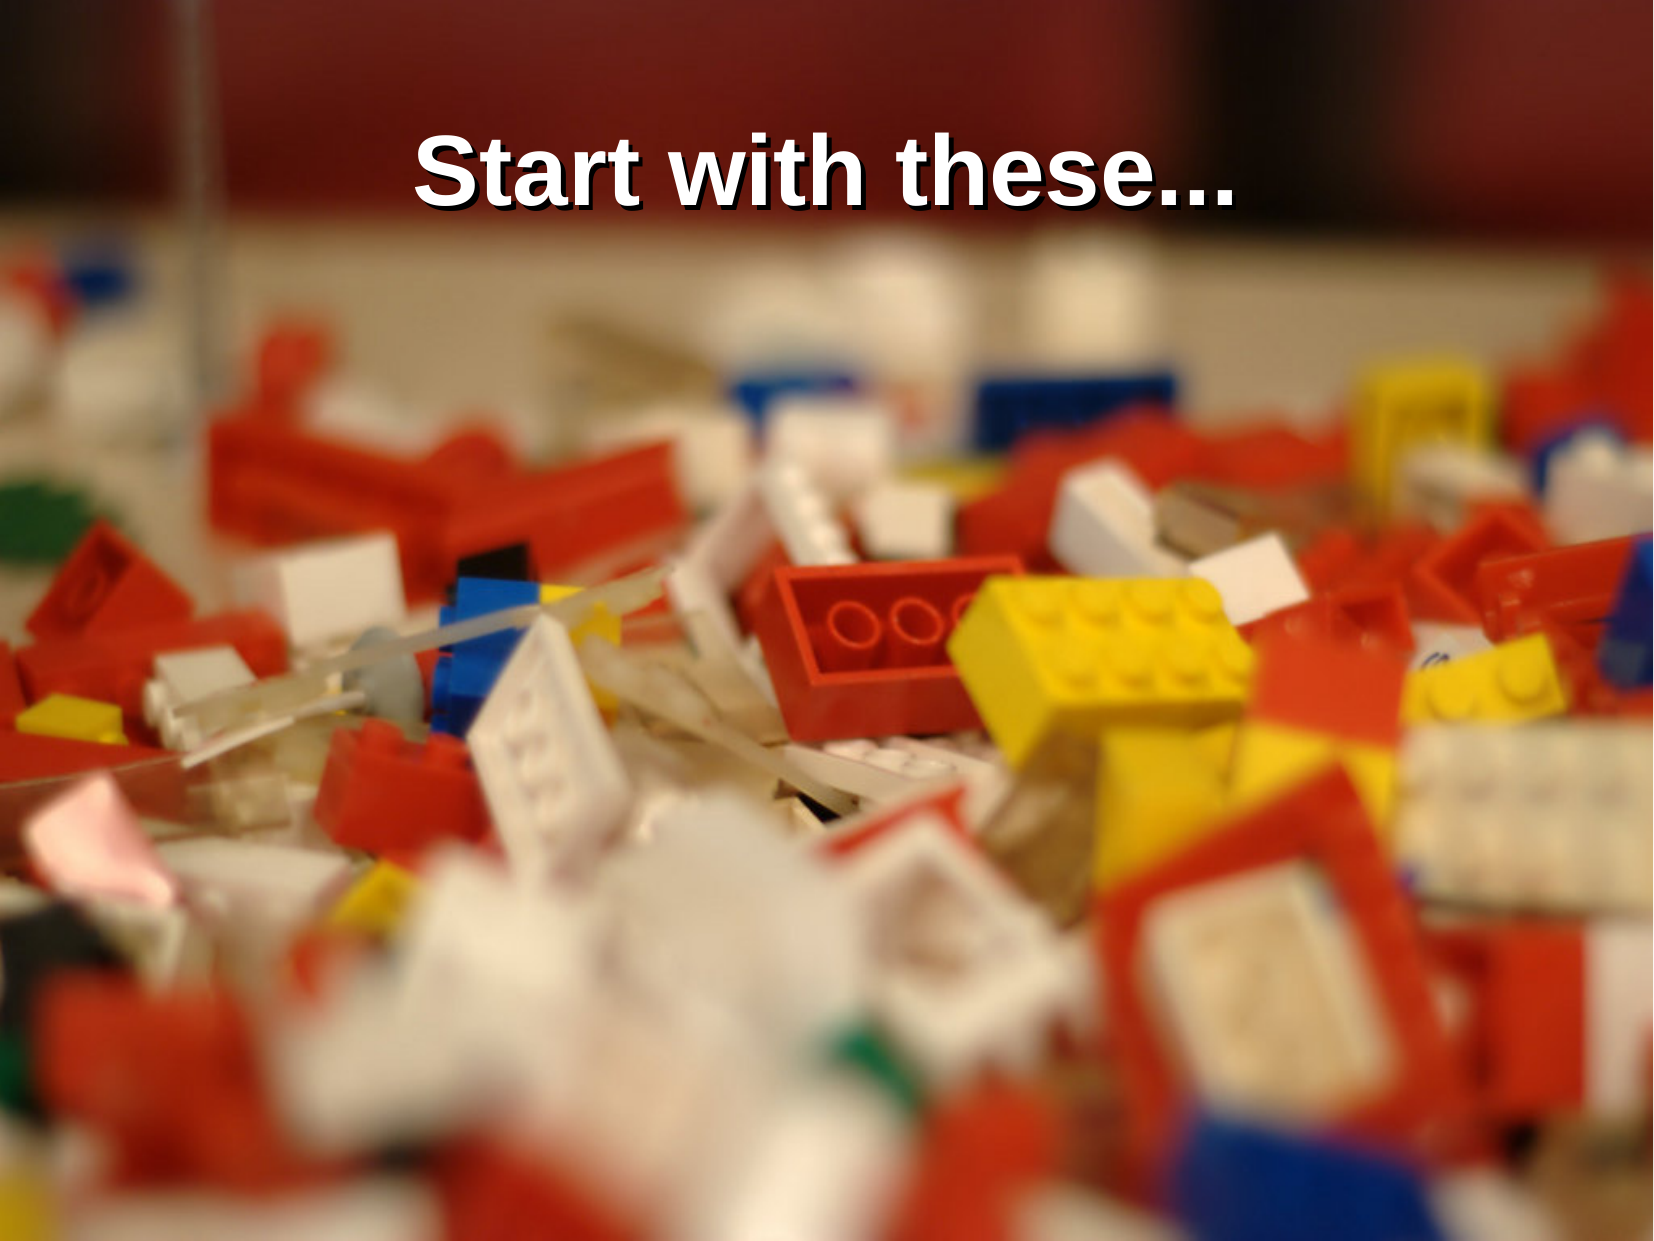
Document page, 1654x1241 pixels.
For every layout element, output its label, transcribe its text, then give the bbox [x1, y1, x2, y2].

picture [0, 0, 1654, 1241]
title Start with these... [82, 67, 1571, 275]
